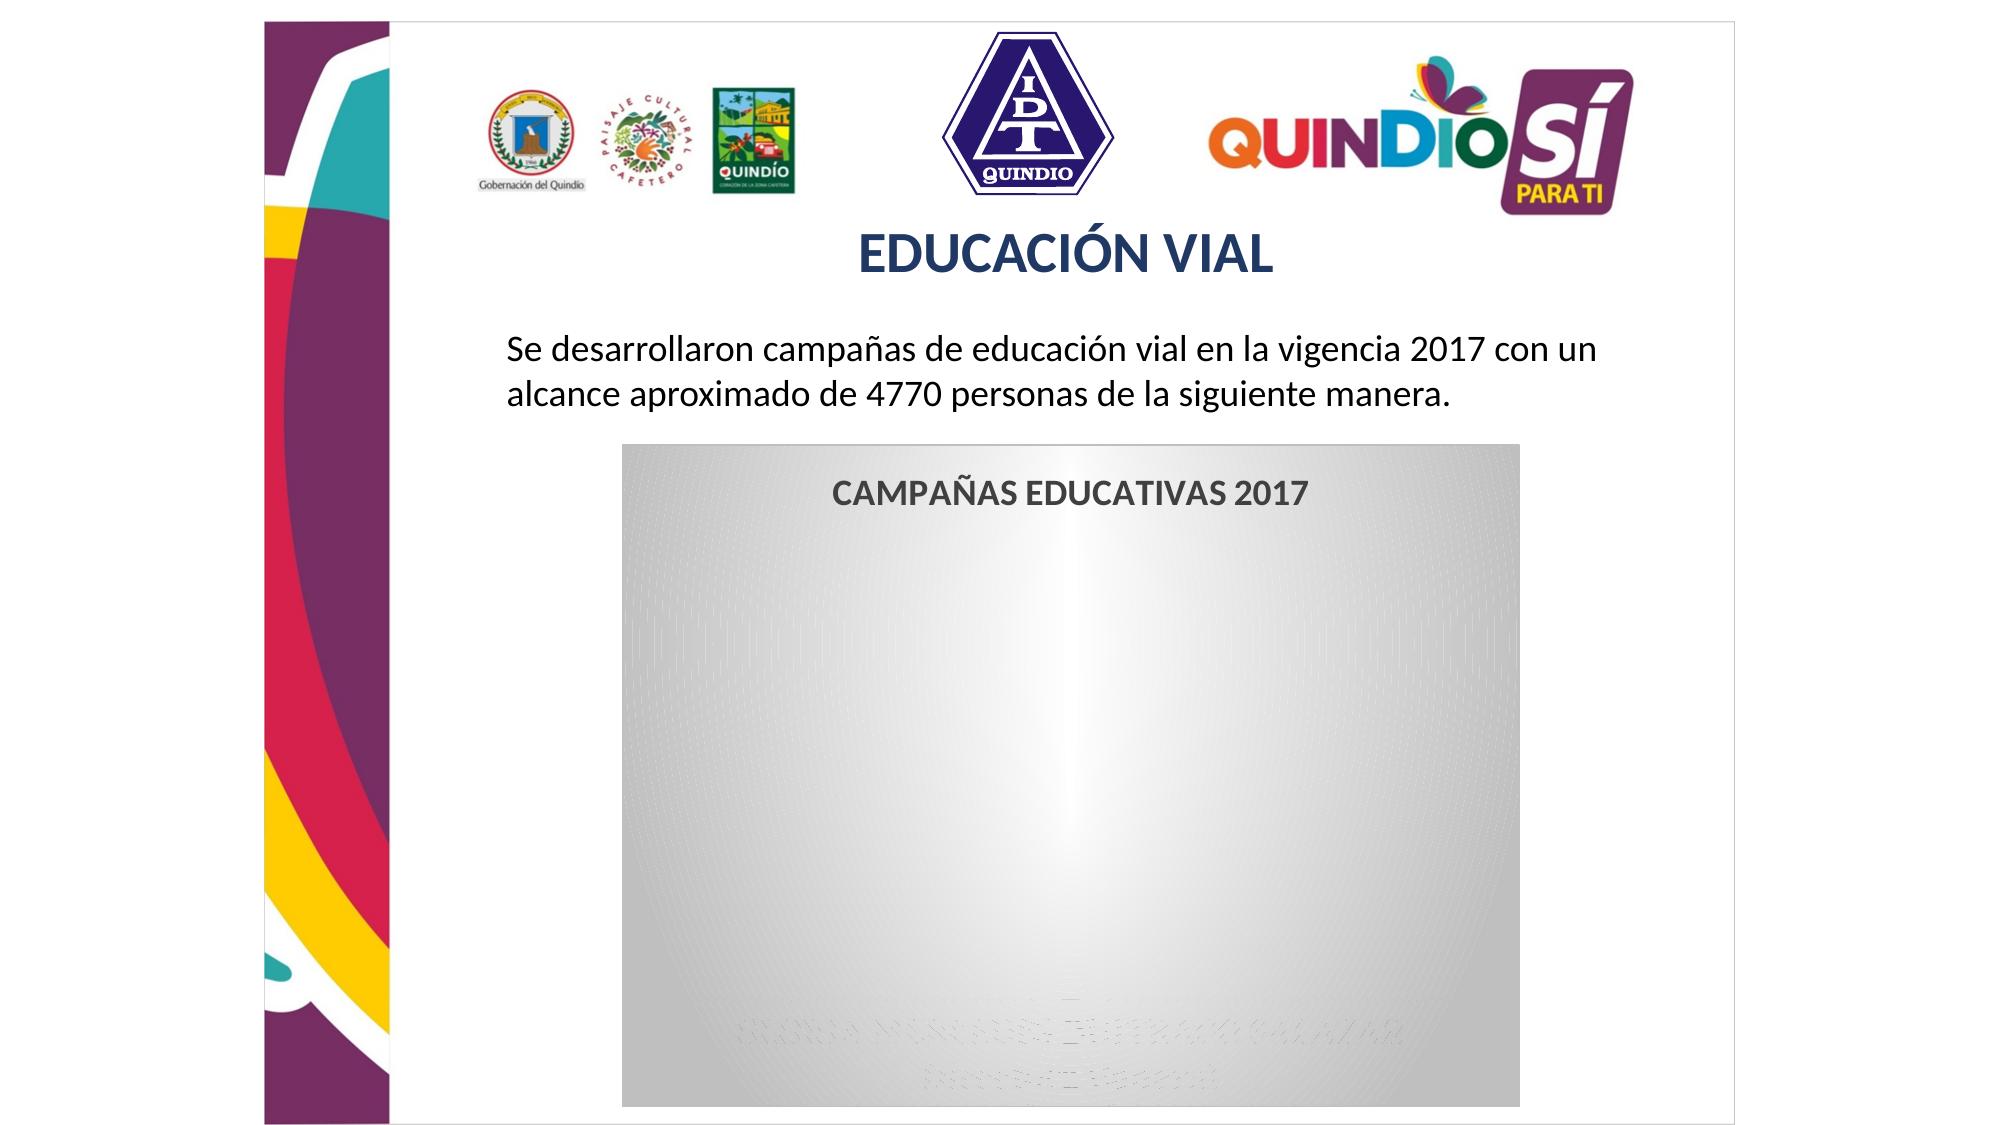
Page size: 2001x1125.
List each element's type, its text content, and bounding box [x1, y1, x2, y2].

picture [264, 21, 1735, 1125]
text_box Se desarrollaron campañas de educación vial en la vigencia 2017 con un alcance aproximado de 4770 personas de la siguiente manera. [491, 316, 1638, 423]
chart [622, 444, 1520, 1108]
text_box EDUCACIÓN VIAL [421, 214, 1712, 351]
